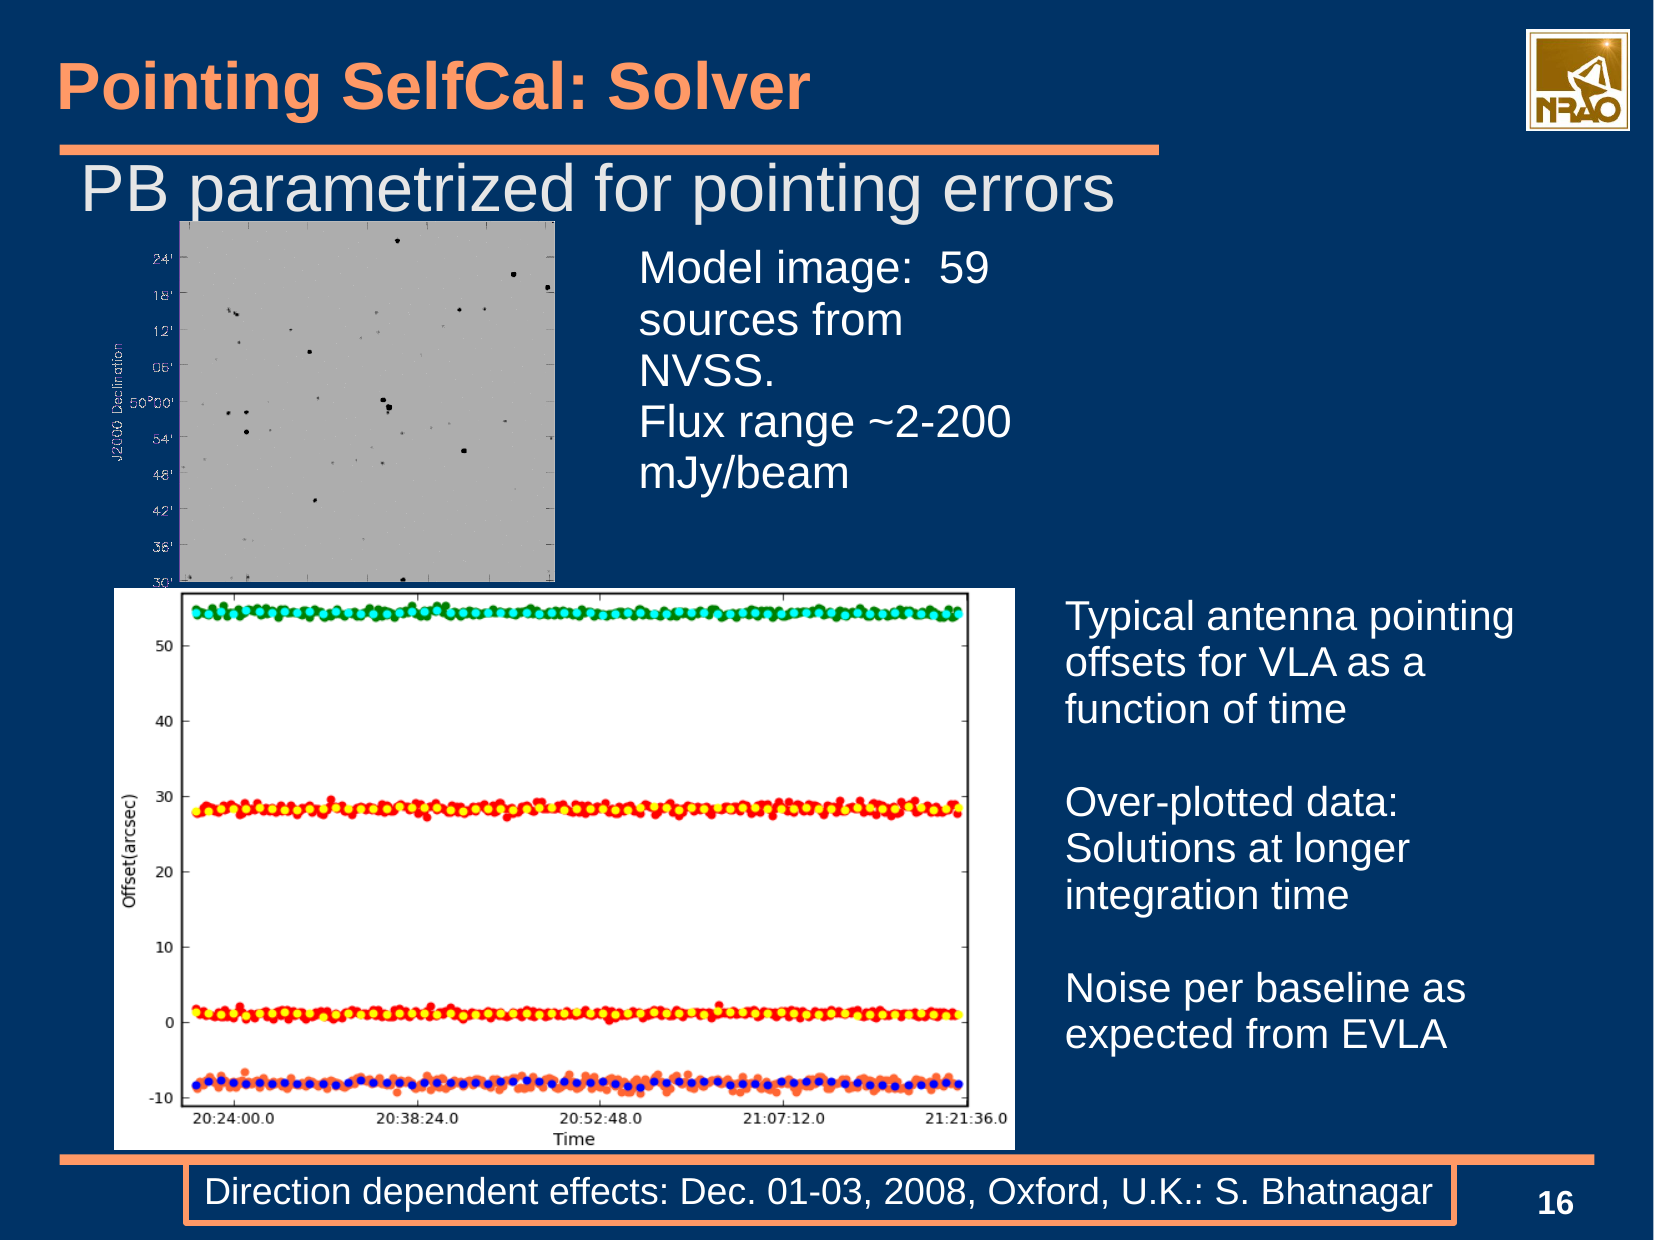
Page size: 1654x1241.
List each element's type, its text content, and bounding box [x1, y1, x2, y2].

title Pointing SelfCal: Solver [56, 41, 1489, 131]
picture [1526, 29, 1630, 131]
text_box Typical antenna pointing offsets for VLA as a function of time Over-plotted data: Solutions at longer integration time Noise per baseline as expected from EVLA [1050, 585, 1583, 1065]
list PB parametrized for pointing errors [63, 151, 1601, 1091]
picture [106, 173, 1015, 1150]
text_box Model image: 59 sources from NVSS. Flux range ~2-200 mJy/beam [623, 234, 1057, 506]
